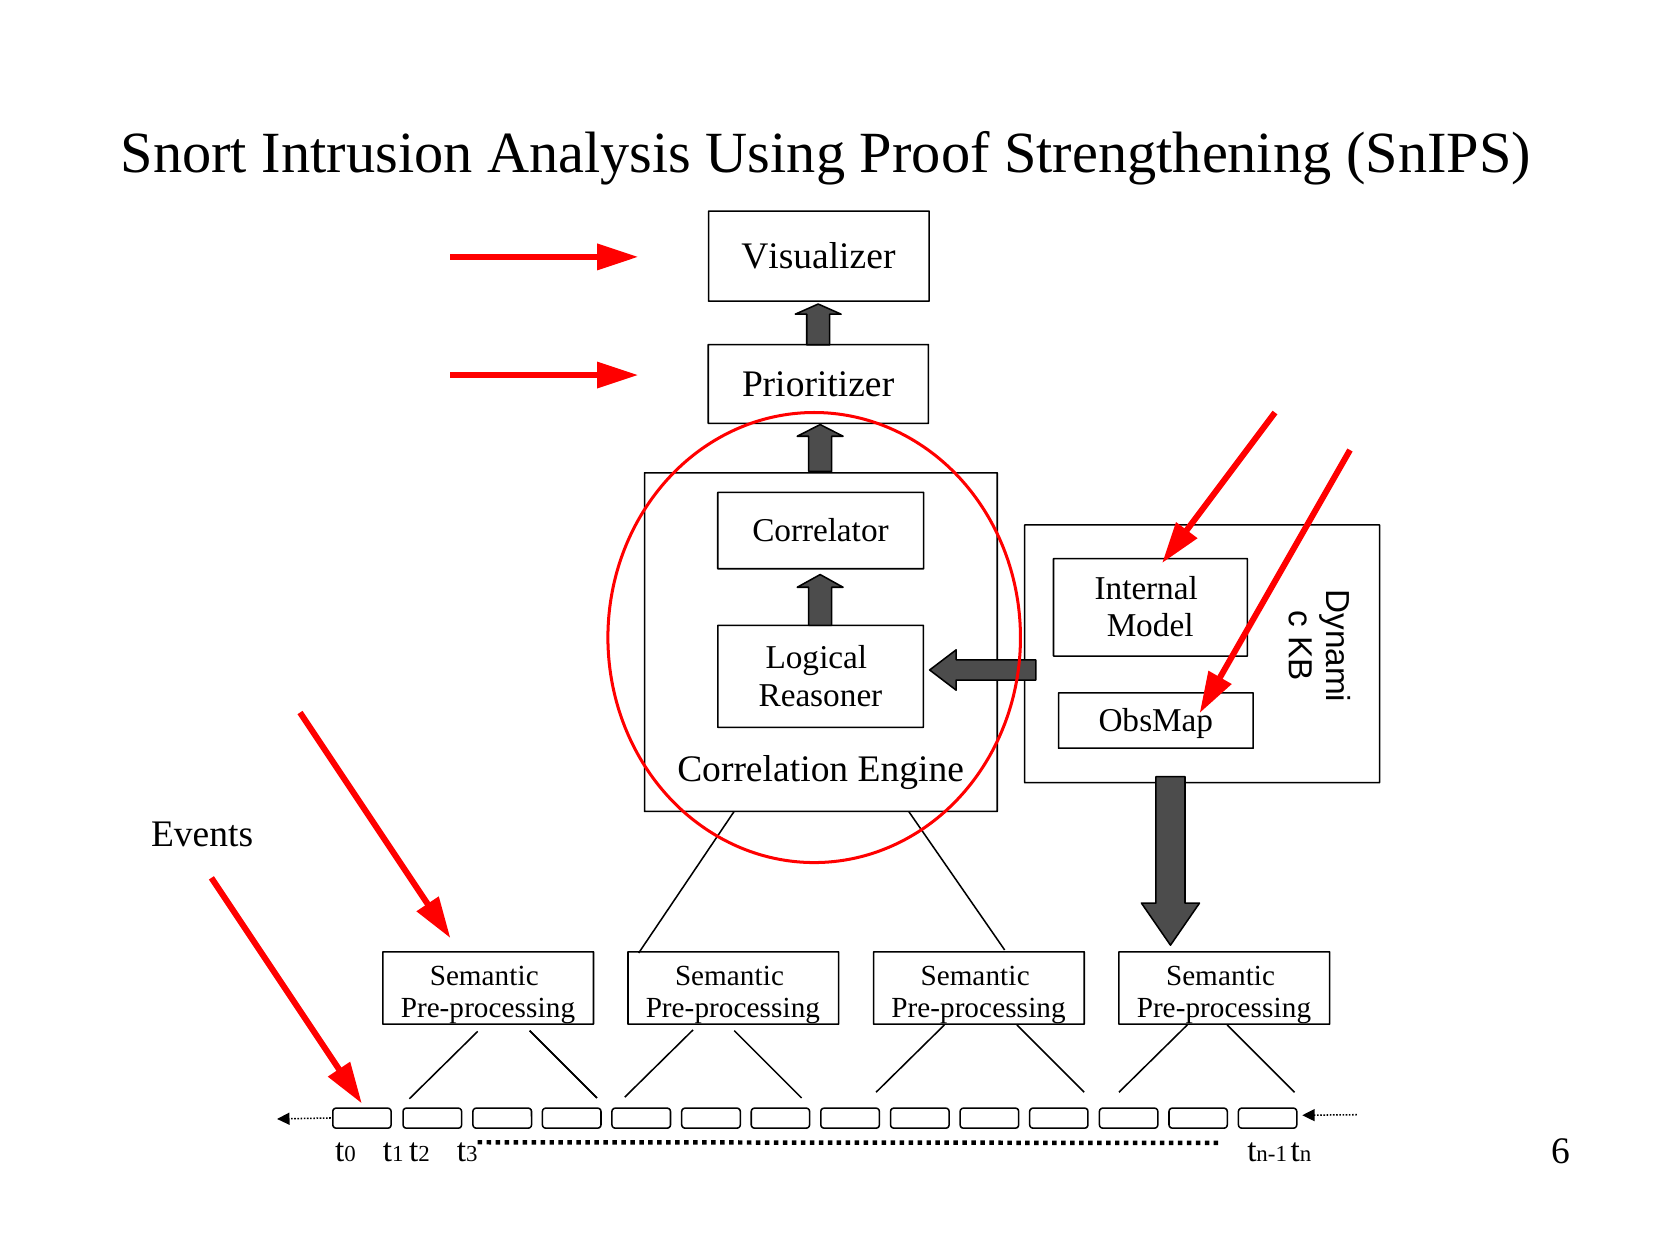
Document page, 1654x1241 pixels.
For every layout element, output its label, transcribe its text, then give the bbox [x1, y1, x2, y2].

text_box Correlation Engine [644, 472, 998, 812]
text_box Dynamic KB [1277, 567, 1364, 725]
text_box Internal Model [1053, 558, 1248, 657]
text_box Prioritizer [757, 415, 871, 424]
text_box Visualizer [708, 211, 930, 302]
text_box Correlation Engine [644, 472, 671, 506]
text_box [797, 574, 844, 626]
text_box [797, 424, 844, 472]
text_box t3 [442, 1124, 491, 1175]
text_box Events [108, 805, 296, 862]
text_box [1141, 776, 1200, 946]
text_box t1 [368, 1124, 394, 1175]
text_box tn [1275, 1124, 1324, 1175]
text_box Correlation Engine [644, 770, 680, 812]
text_box [795, 304, 842, 344]
text_box Semantic Pre-processing [1118, 951, 1330, 1025]
text_box [929, 649, 1017, 691]
text_box Correlation Engine [948, 746, 998, 812]
title Snort Intrusion Analysis Using Proof Strengthening (SnIPS) [82, 49, 1571, 257]
text_box ObsMap [1058, 692, 1254, 749]
text_box t2 [394, 1124, 442, 1175]
text_box Correlation Engine [958, 472, 998, 529]
text_box Prioritizer [708, 344, 929, 424]
text_box t0 [320, 1124, 368, 1175]
text_box Semantic Pre-processing [382, 951, 594, 1025]
text_box Semantic Pre-processing [873, 951, 1085, 1025]
text_box Logical Reasoner [717, 625, 924, 728]
text_box [1019, 659, 1036, 681]
text_box Correlator [717, 492, 924, 569]
text_box tn-1 [1232, 1124, 1275, 1175]
text_box Semantic Pre-processing [627, 951, 839, 1025]
